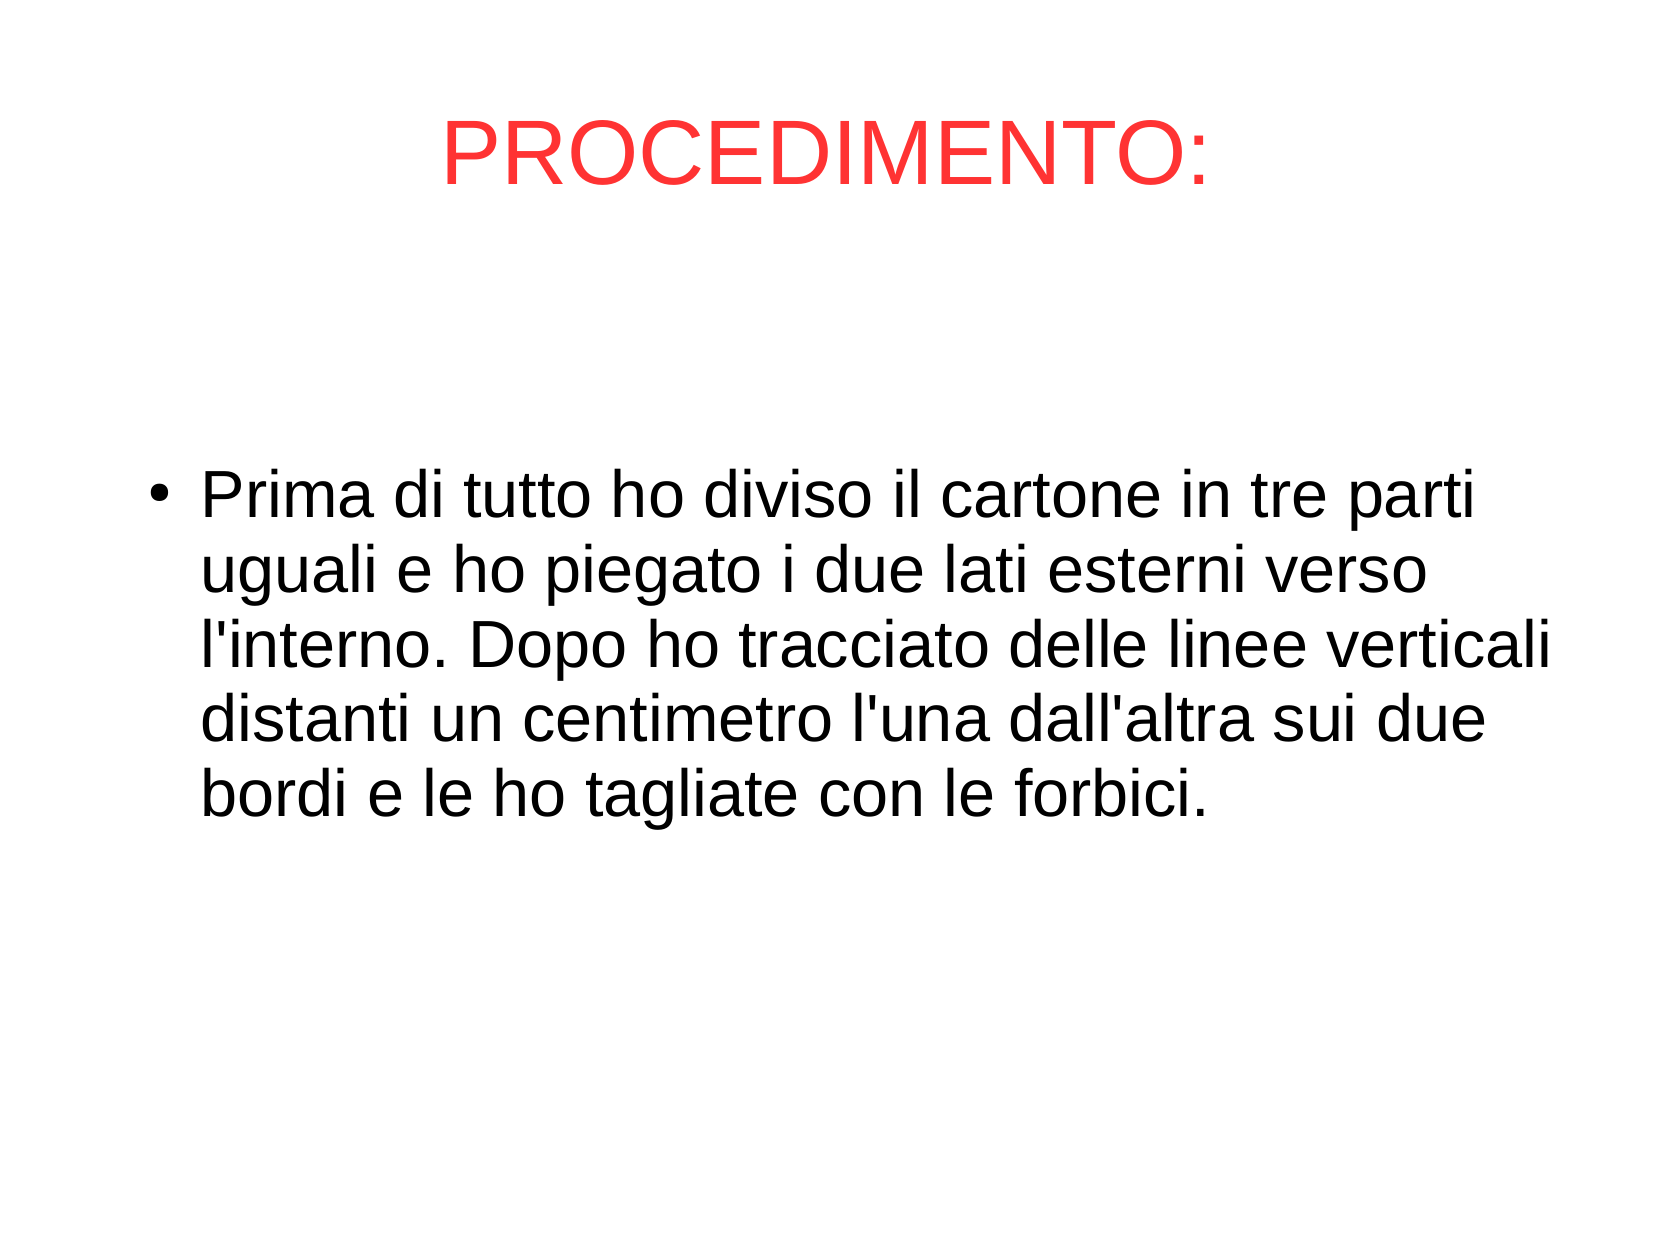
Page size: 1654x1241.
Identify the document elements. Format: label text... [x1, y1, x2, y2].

title PROCEDIMENTO: [82, 49, 1571, 257]
list Prima di tutto ho diviso il cartone in tre parti uguali e ho piegato i due lati esterni verso l'interno. Dopo ho tracciato delle linee verticali distanti un centimetro l'una dall'altra sui due bordi e le ho tagliate con le forbici. [129, 457, 1619, 1241]
